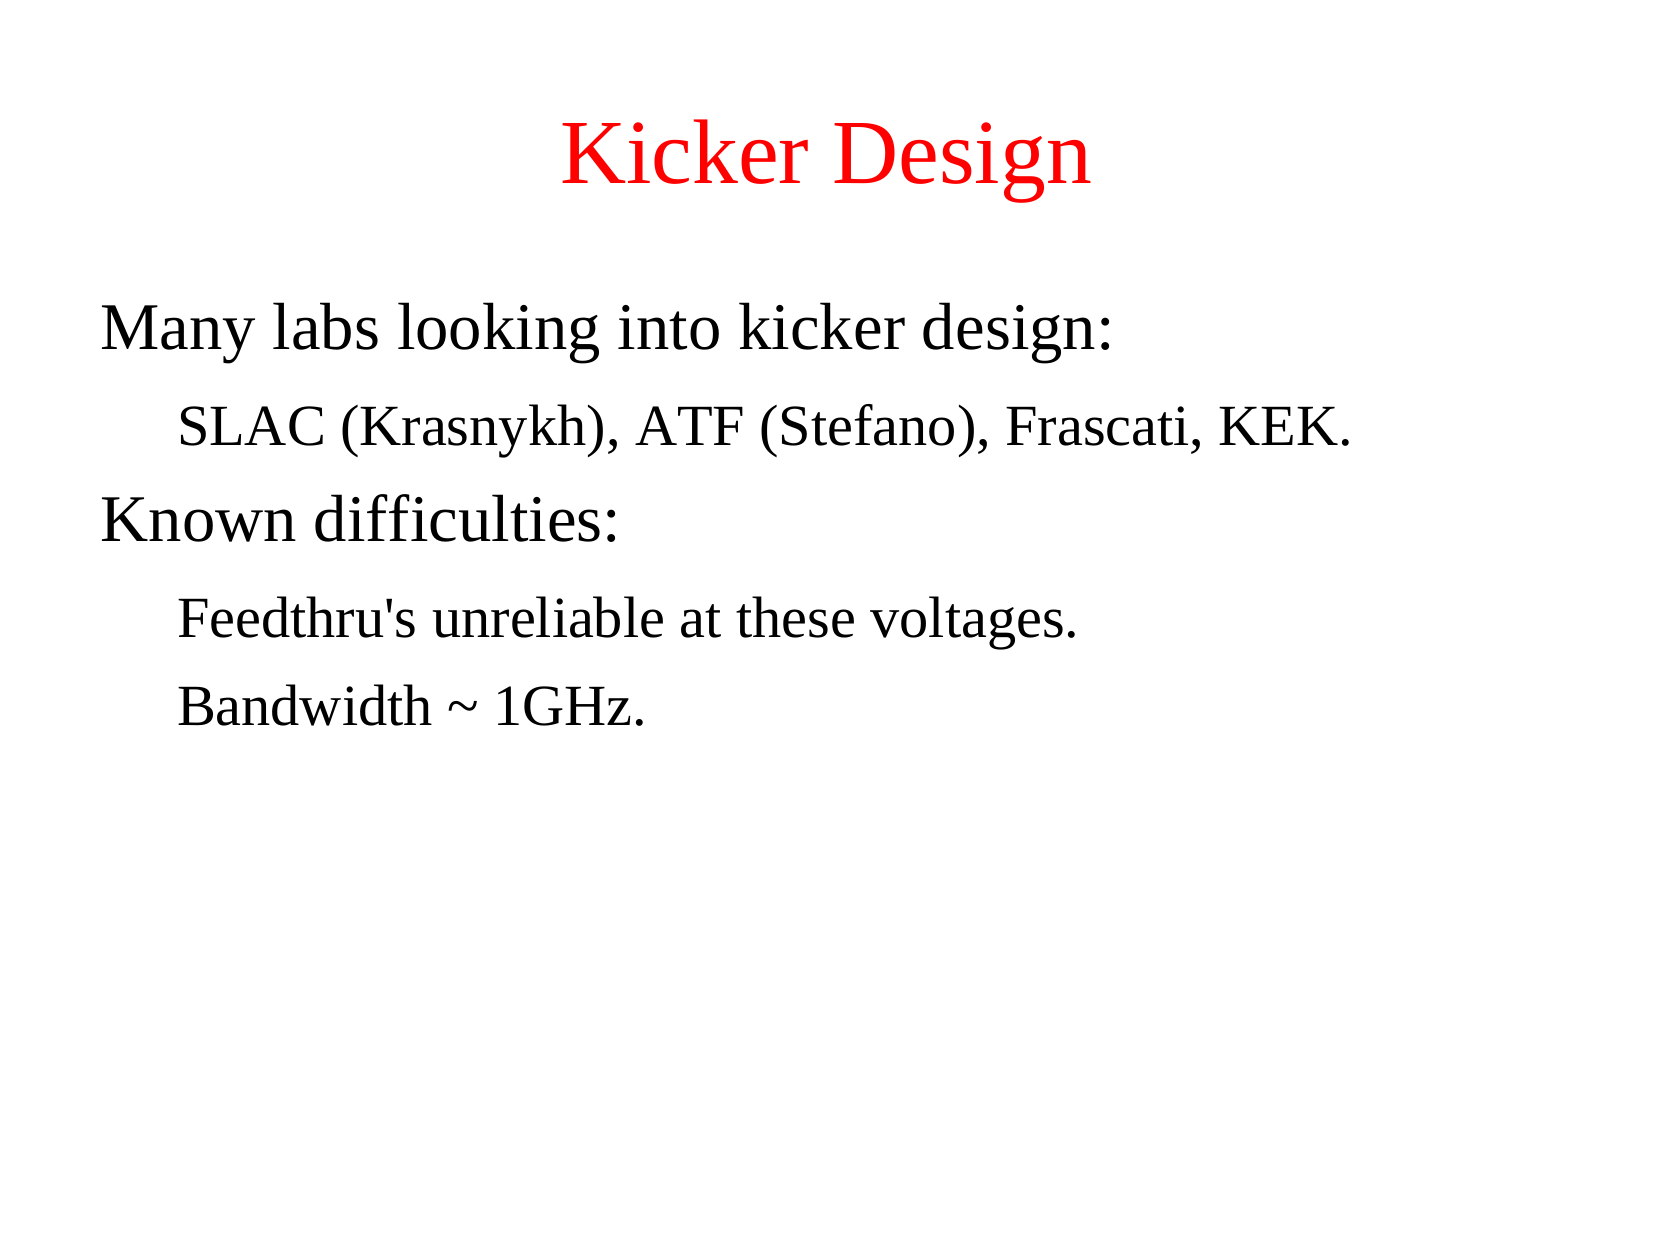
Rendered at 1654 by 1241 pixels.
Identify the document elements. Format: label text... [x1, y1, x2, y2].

list Many labs looking into kicker design: SLAC (Krasnykh), ATF (Stefano), Frascati, KEK. Known difficulties: Feedthru's unreliable at these voltages. Bandwidth ~ 1GHz. [82, 290, 1571, 1094]
title Kicker Design [82, 49, 1571, 257]
